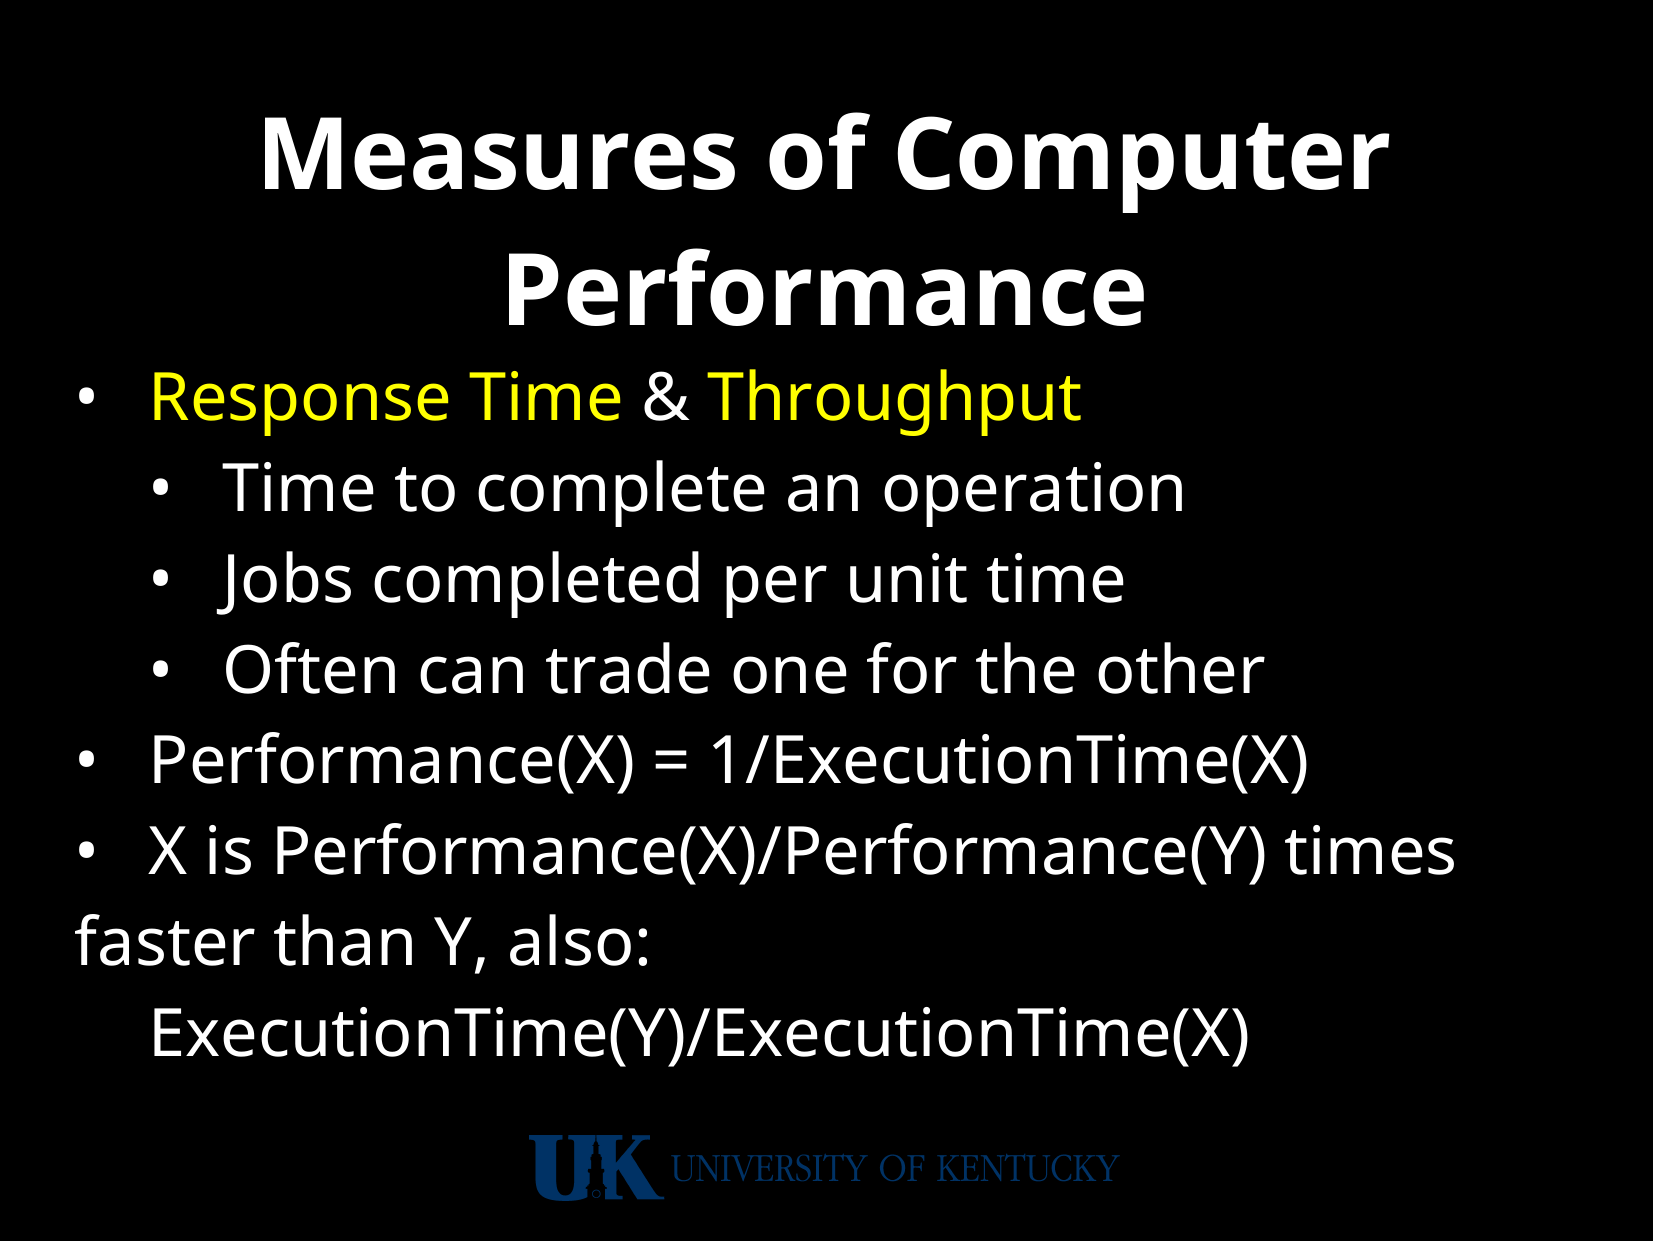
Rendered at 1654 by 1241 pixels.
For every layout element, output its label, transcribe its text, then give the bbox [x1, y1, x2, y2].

subtitle • Response Time & Throughput • Time to complete an operation • Jobs completed per unit time • Often can trade one for the other • Performance(X) = 1/ExecutionTime(X) • X is Performance(X)/Performance(Y) times faster than Y, also: ExecutionTime(Y)/ExecutionTime(X) [74, 262, 1575, 1163]
picture [529, 1135, 1120, 1201]
title Measures of Computer Performance [75, 31, 1576, 407]
